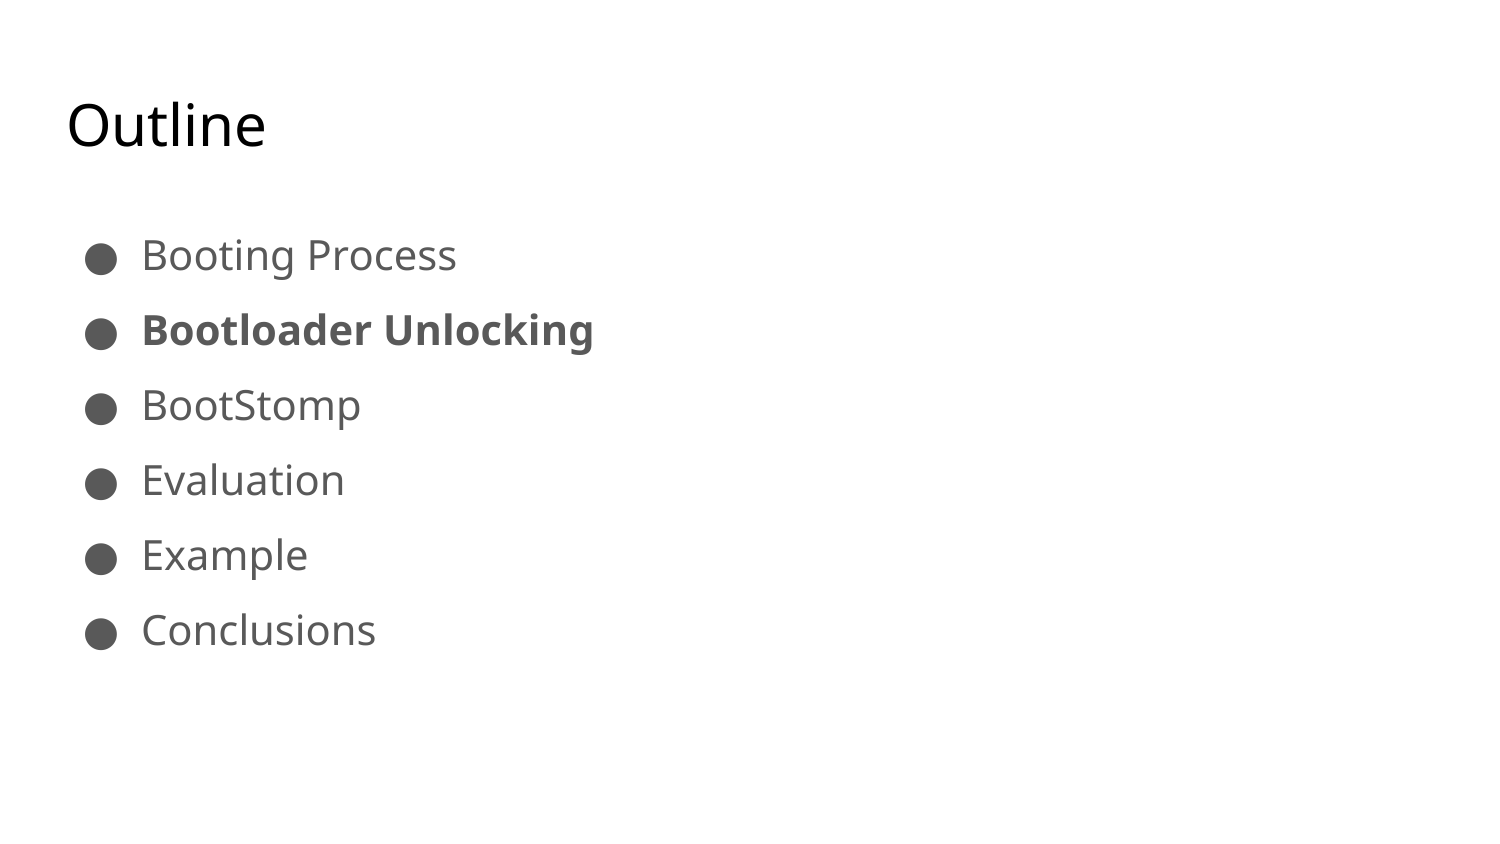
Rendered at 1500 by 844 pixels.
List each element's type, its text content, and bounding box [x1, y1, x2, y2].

title Outline [51, 72, 1449, 167]
list Booting Process Bootloader Unlocking BootStomp Evaluation Example Conclusions [51, 189, 1449, 750]
